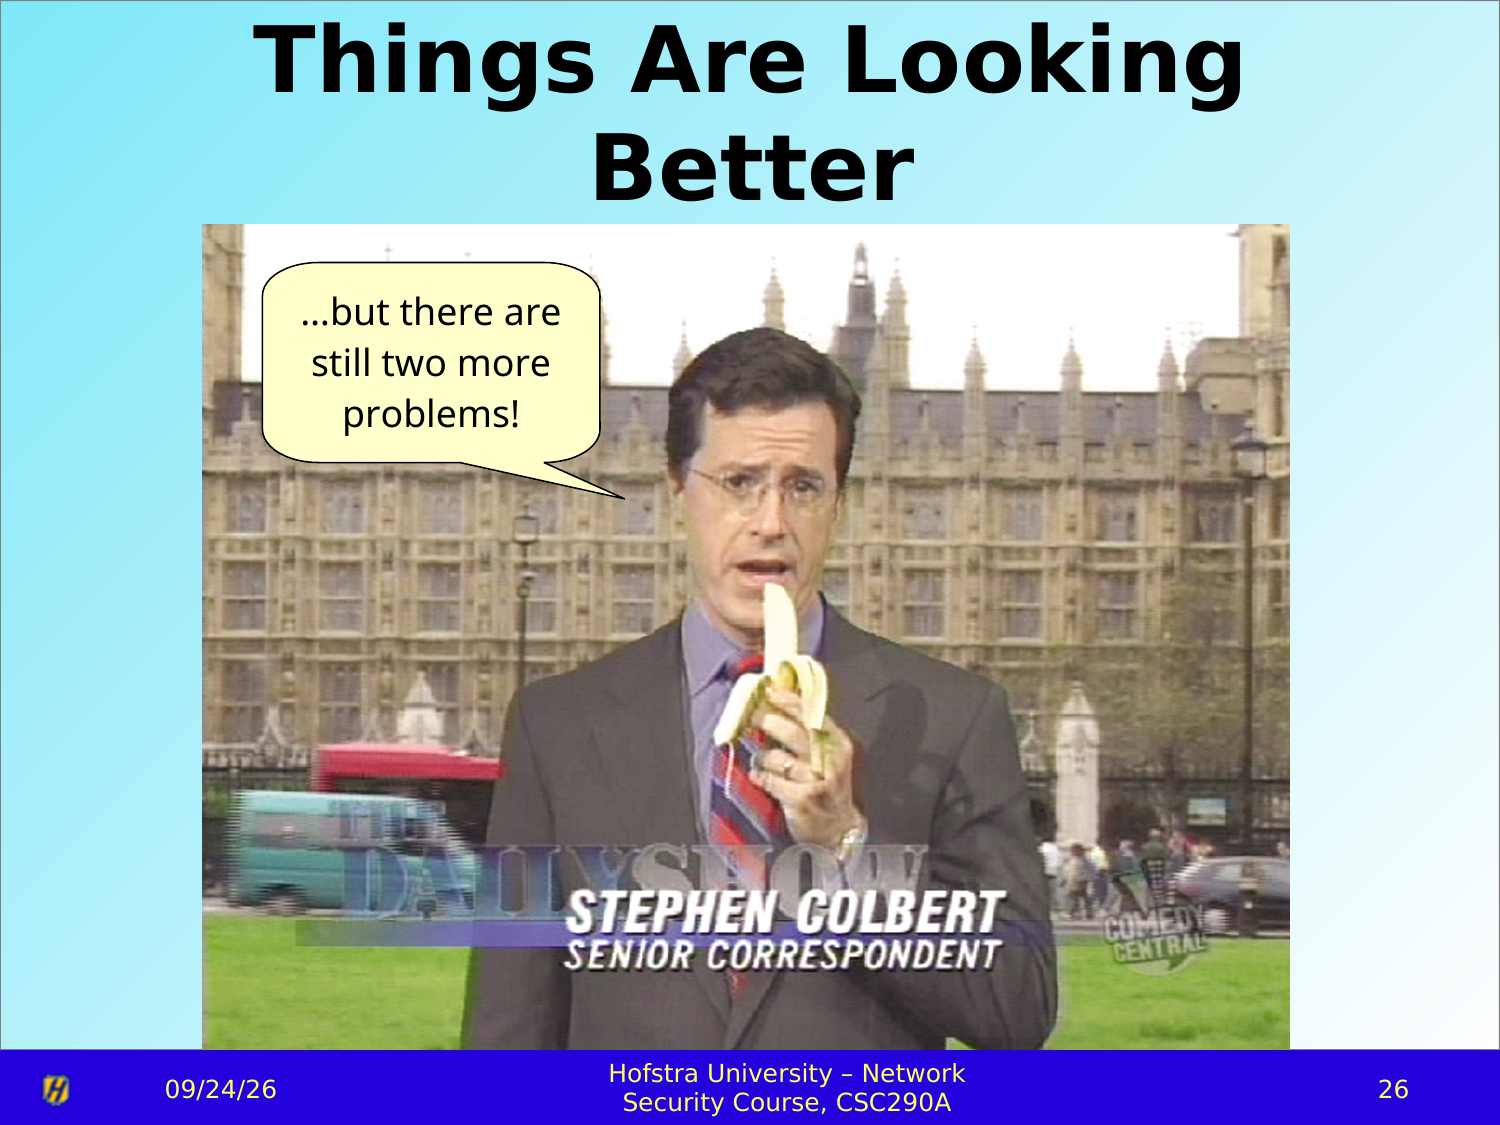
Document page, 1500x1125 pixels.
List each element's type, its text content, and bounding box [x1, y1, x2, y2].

picture [202, 224, 1290, 1051]
title Things Are Looking Better [112, 0, 1391, 230]
picture [37, 1072, 76, 1110]
text_box …but there are still two more problems! [262, 262, 625, 499]
